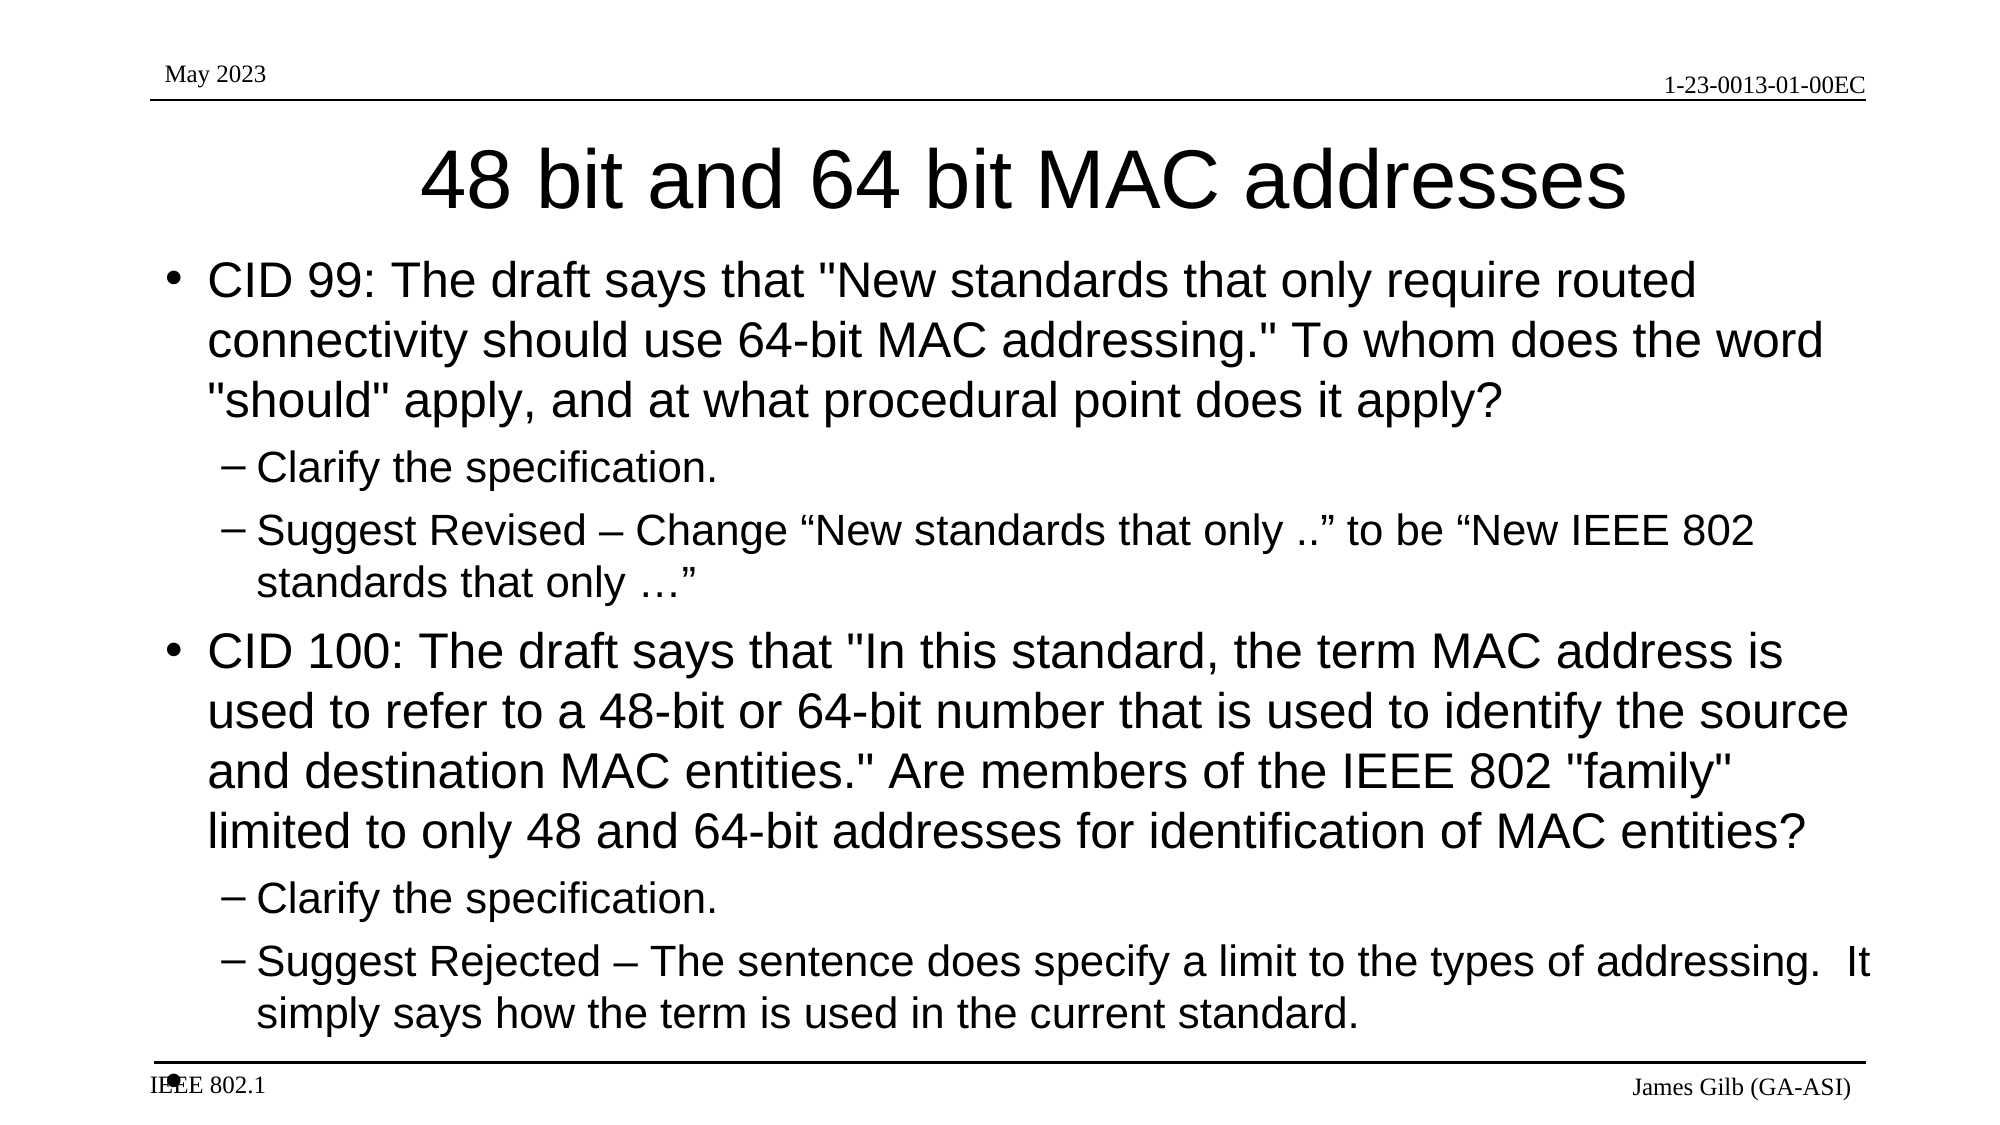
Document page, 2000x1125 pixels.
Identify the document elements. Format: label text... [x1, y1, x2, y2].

title 48 bit and 64 bit MAC addresses [149, 112, 1900, 238]
list CID 99: The draft says that "New standards that only require routed connectivity should use 64-bit MAC addressing." To whom does the word "should" apply, and at what procedural point does it apply? Clarify the specification. Suggest Revised – Change “New standards that only ..” to be “New IEEE 802 standards that only …” CID 100: The draft says that "In this standard, the term MAC address is used to refer to a 48-bit or 64-bit number that is used to identify the source and destination MAC entities." Are members of the IEEE 802 "family" limited to only 48 and 64-bit addresses for identification of MAC entities? Clarify the specification. Suggest Rejected – The sentence does specify a limit to the types of addressing. It simply says how the term is used in the current standard. [149, 239, 1900, 1051]
